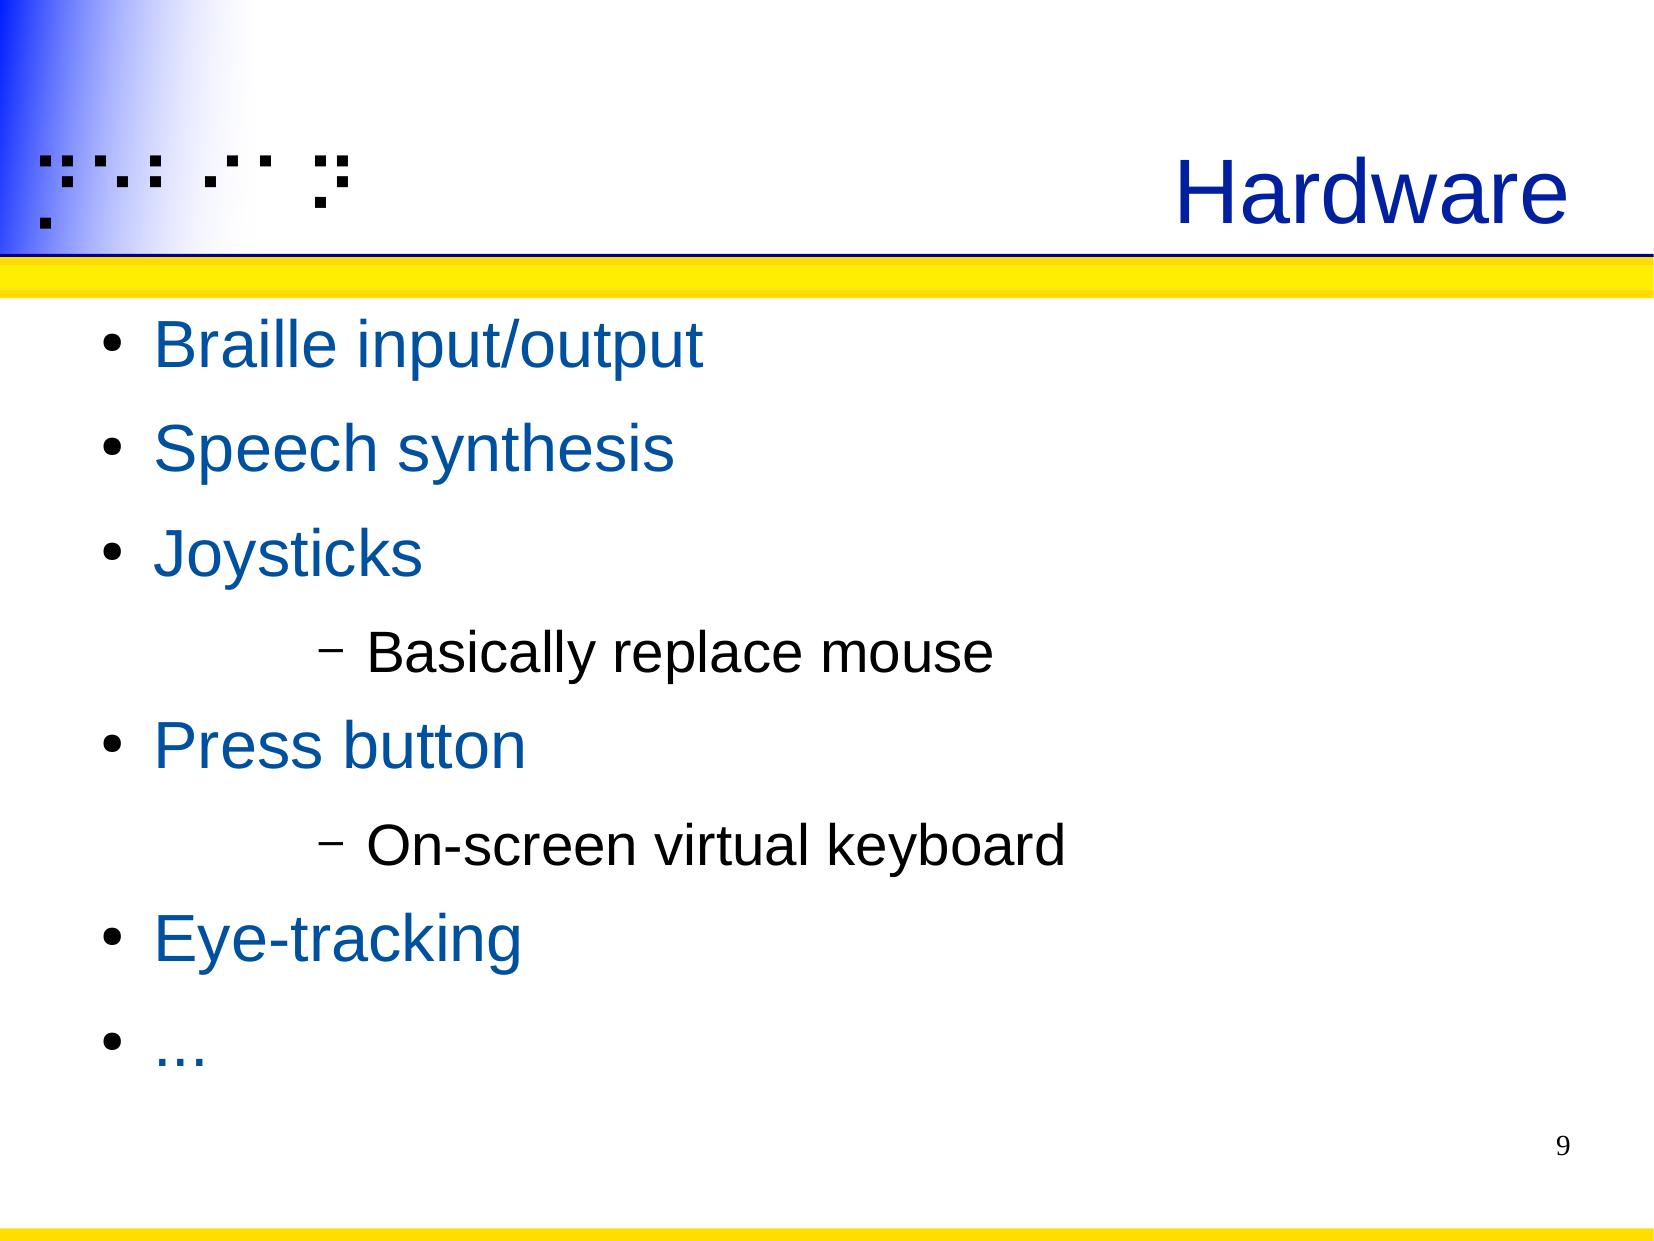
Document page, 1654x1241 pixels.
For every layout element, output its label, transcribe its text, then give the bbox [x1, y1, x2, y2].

list Braille input/output Speech synthesis Joysticks Basically replace mouse Press button On-screen virtual keyboard Eye-tracking ... [82, 307, 1571, 1126]
title Hardware [372, 126, 1571, 257]
